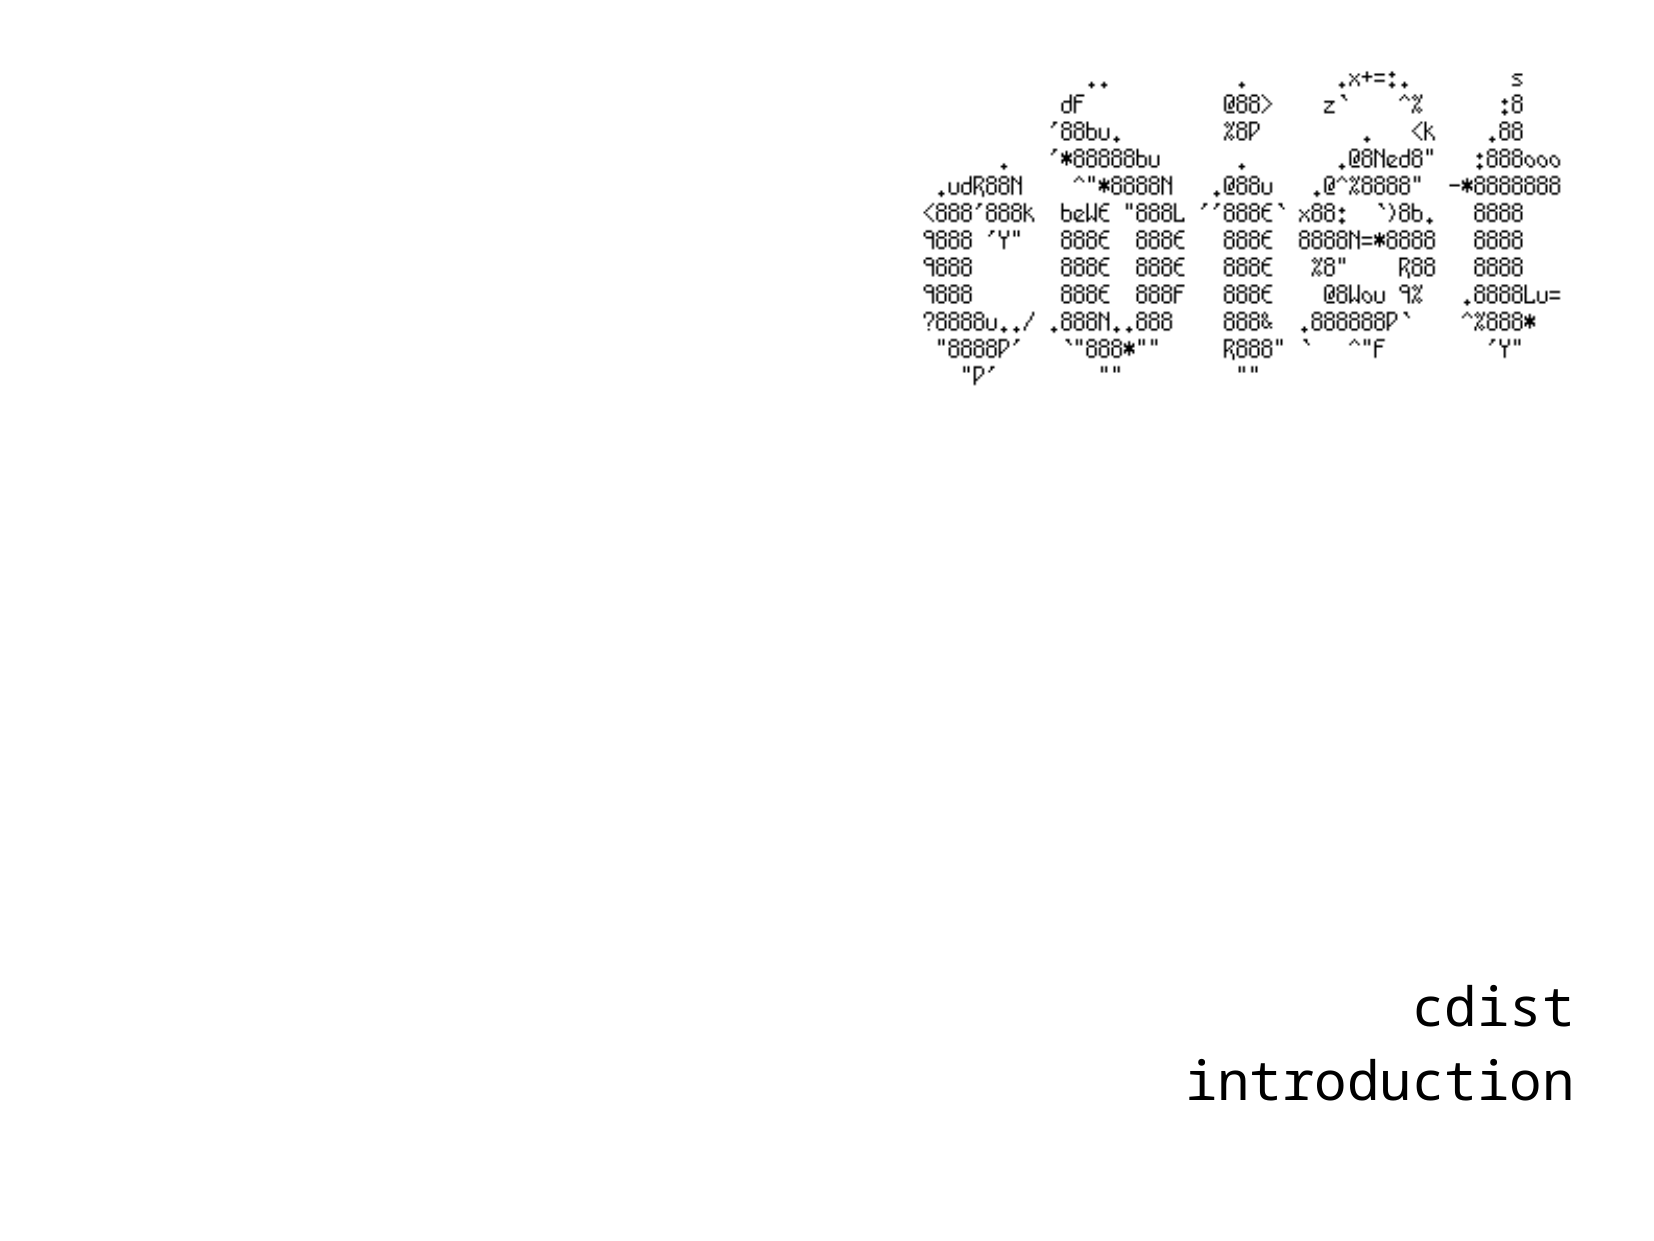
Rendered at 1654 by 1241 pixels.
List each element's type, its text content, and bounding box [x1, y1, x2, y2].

subtitle cdist introduction [119, 914, 1575, 1170]
picture [920, 49, 1571, 396]
